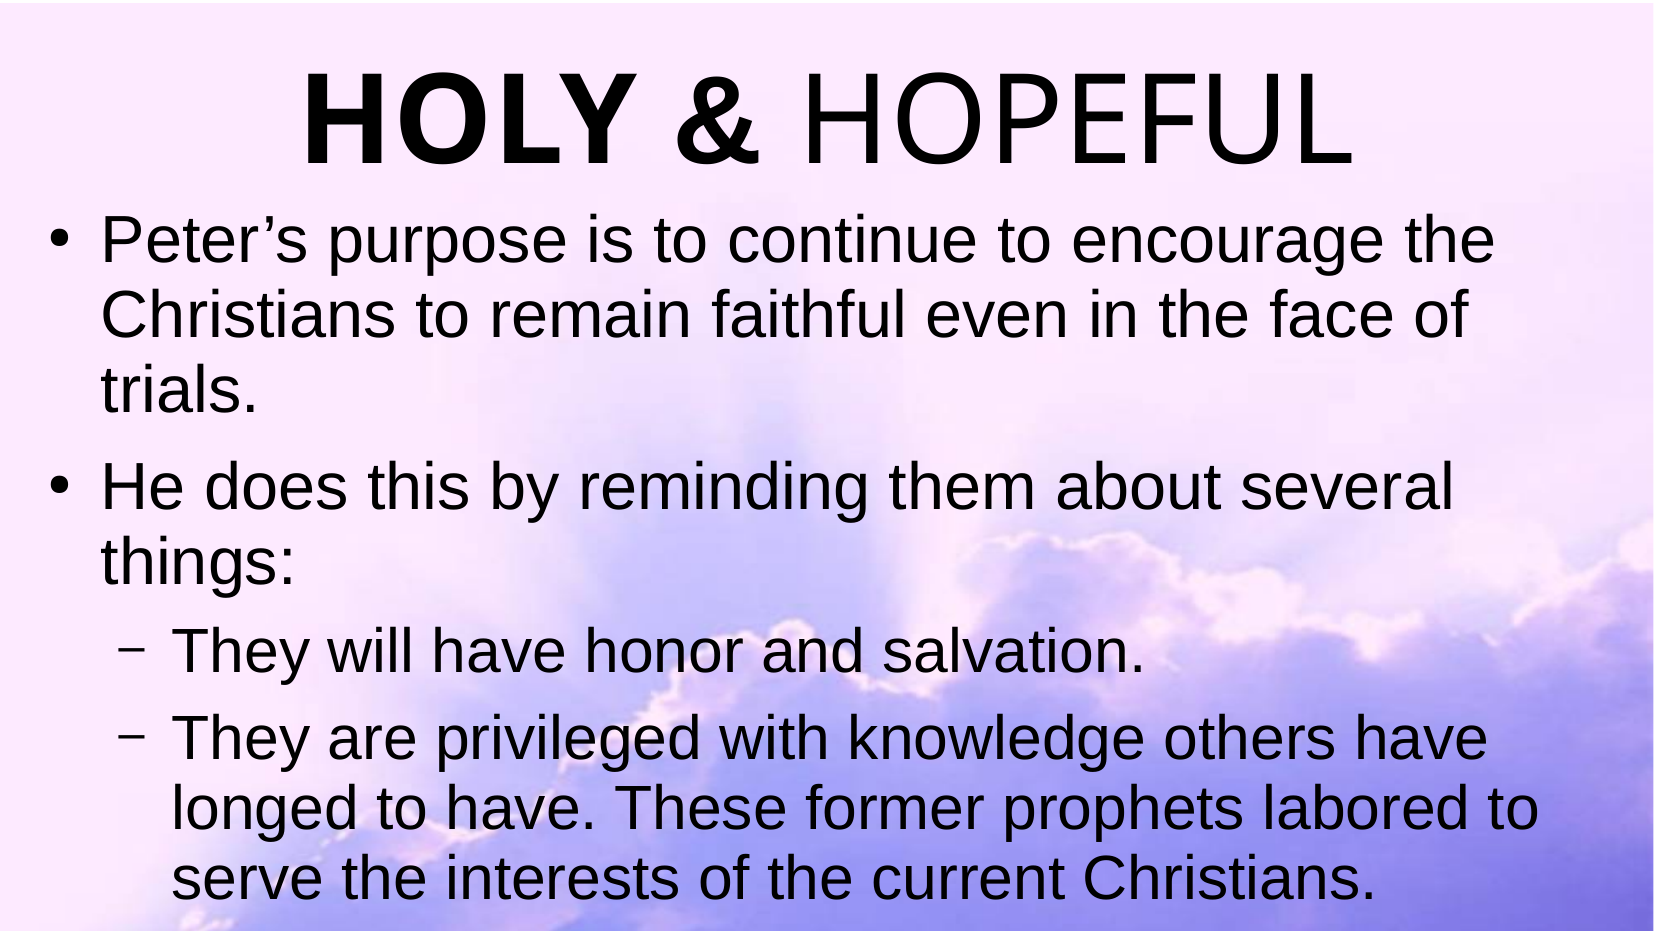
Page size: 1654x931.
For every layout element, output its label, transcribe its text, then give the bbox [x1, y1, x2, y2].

list Peter’s purpose is to continue to encourage the Christians to remain faithful even in the face of trials. He does this by reminding them about several things: They will have honor and salvation. They are privileged with knowledge others have longed to have. These former prophets labored to serve the interests of the current Christians. [30, 202, 1621, 916]
picture [0, 3, 1654, 931]
title HOLY & HOPEFUL [82, 28, 1571, 201]
